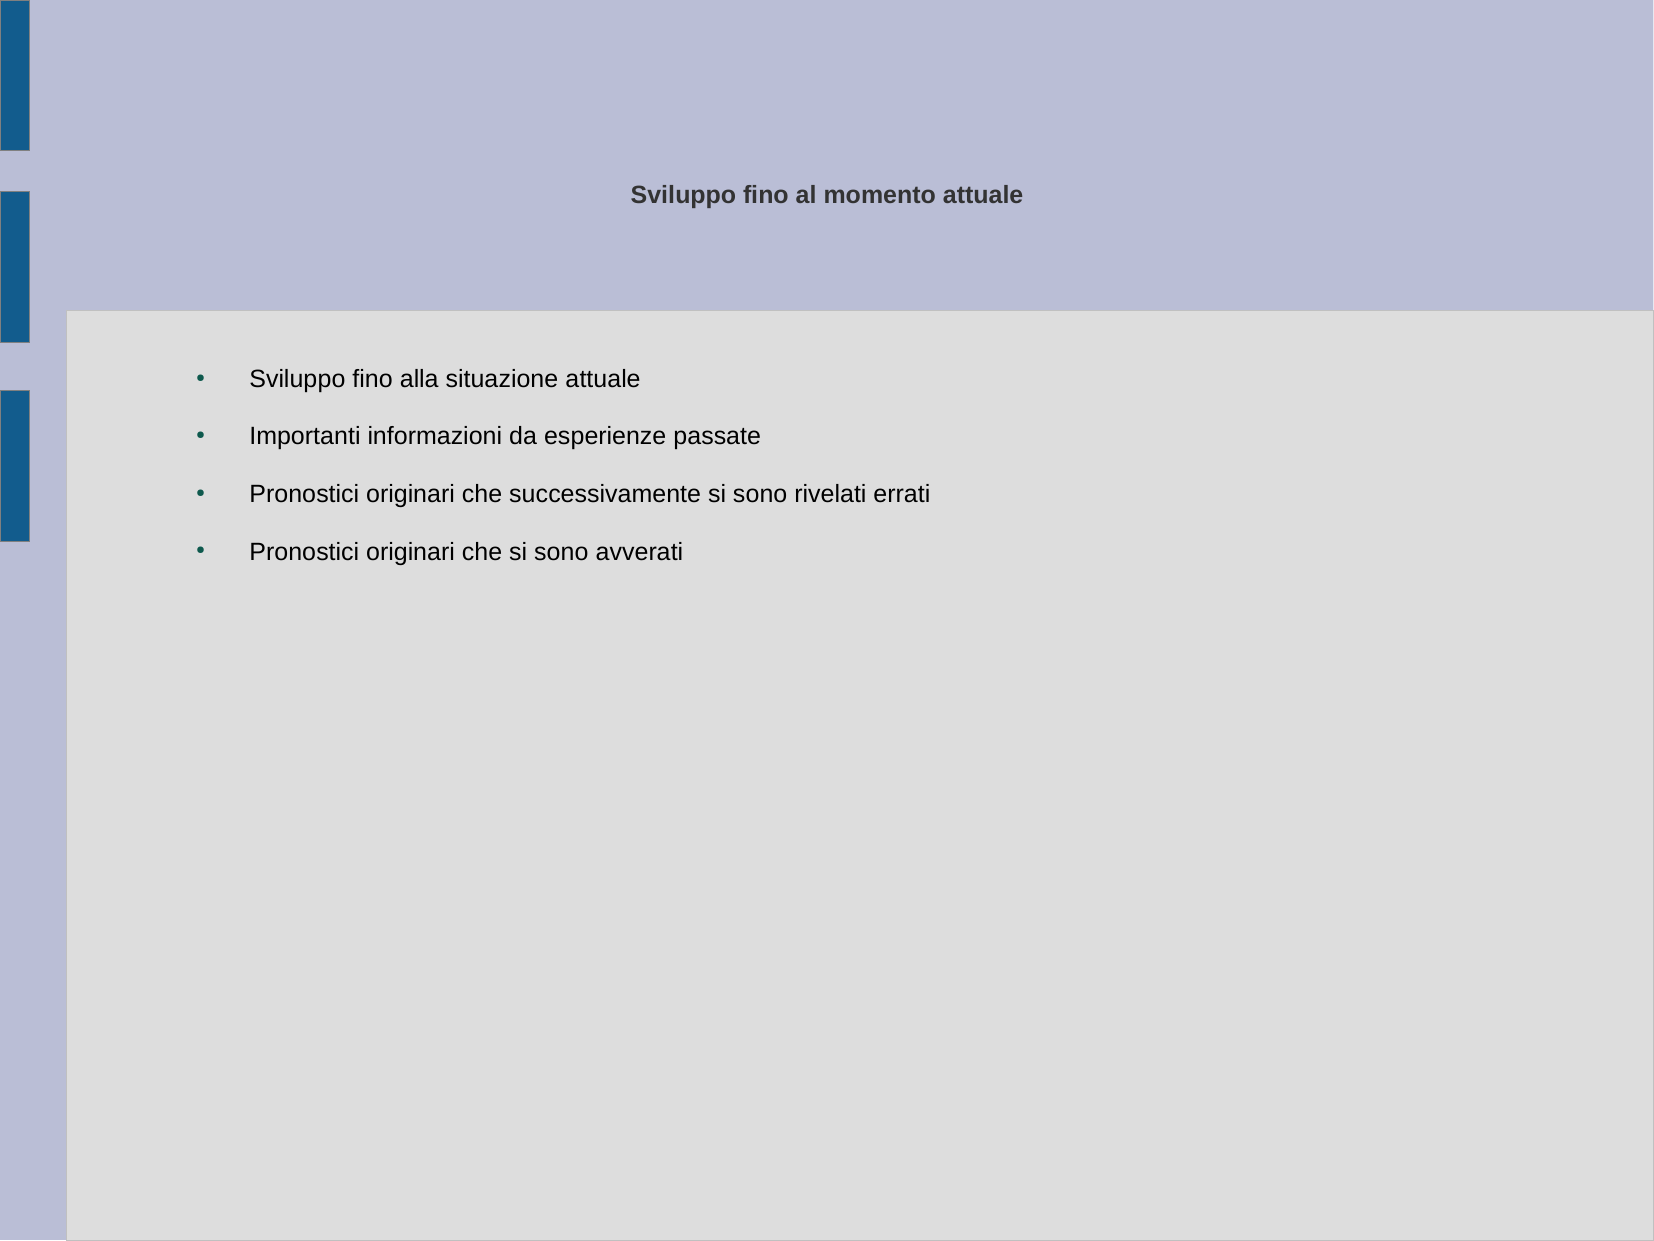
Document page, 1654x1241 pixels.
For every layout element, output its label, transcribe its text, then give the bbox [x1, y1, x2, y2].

title Sviluppo fino al momento attuale [121, 91, 1534, 299]
list Sviluppo fino alla situazione attuale Importanti informazioni da esperienze passate Pronostici originari che successivamente si sono rivelati errati Pronostici originari che si sono avverati [178, 364, 1570, 1147]
